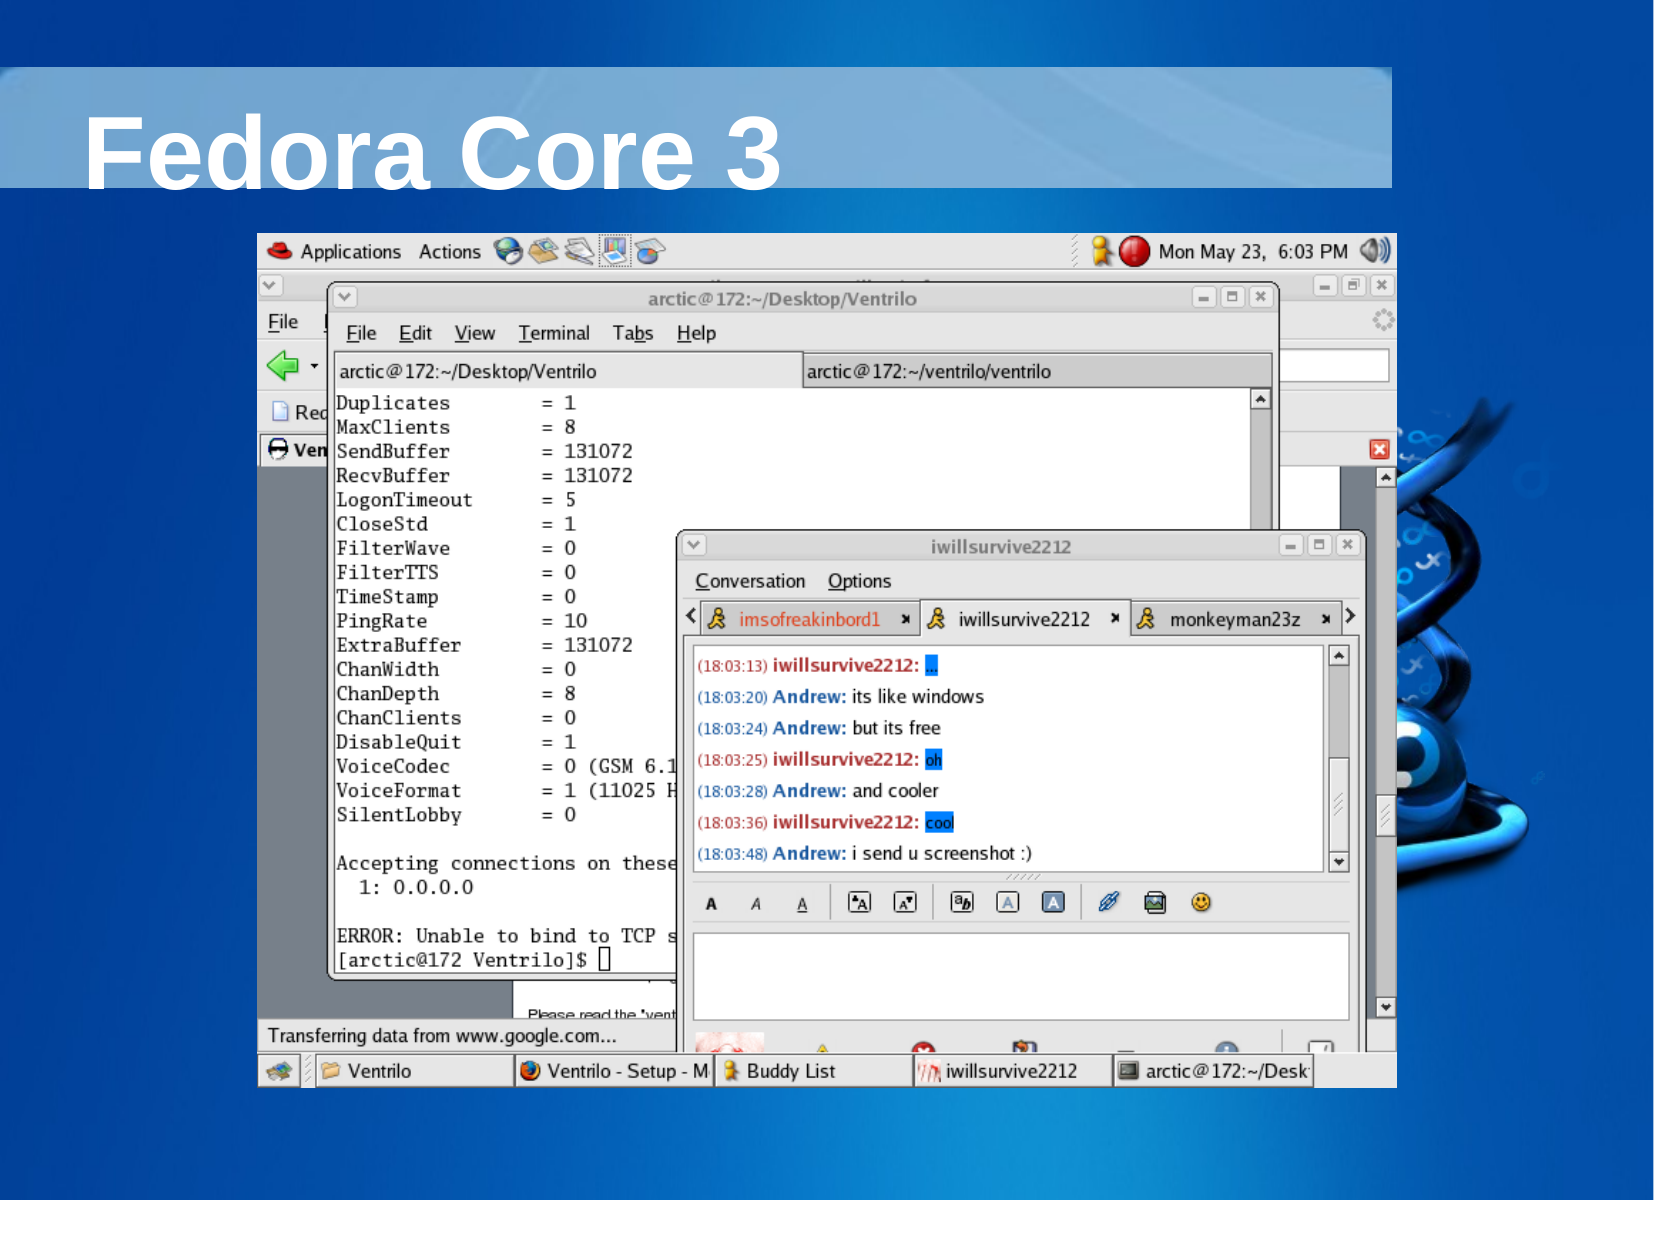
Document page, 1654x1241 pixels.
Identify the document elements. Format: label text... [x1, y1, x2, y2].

picture [0, 0, 1654, 1200]
title Fedora Core 3 [82, 49, 1571, 257]
